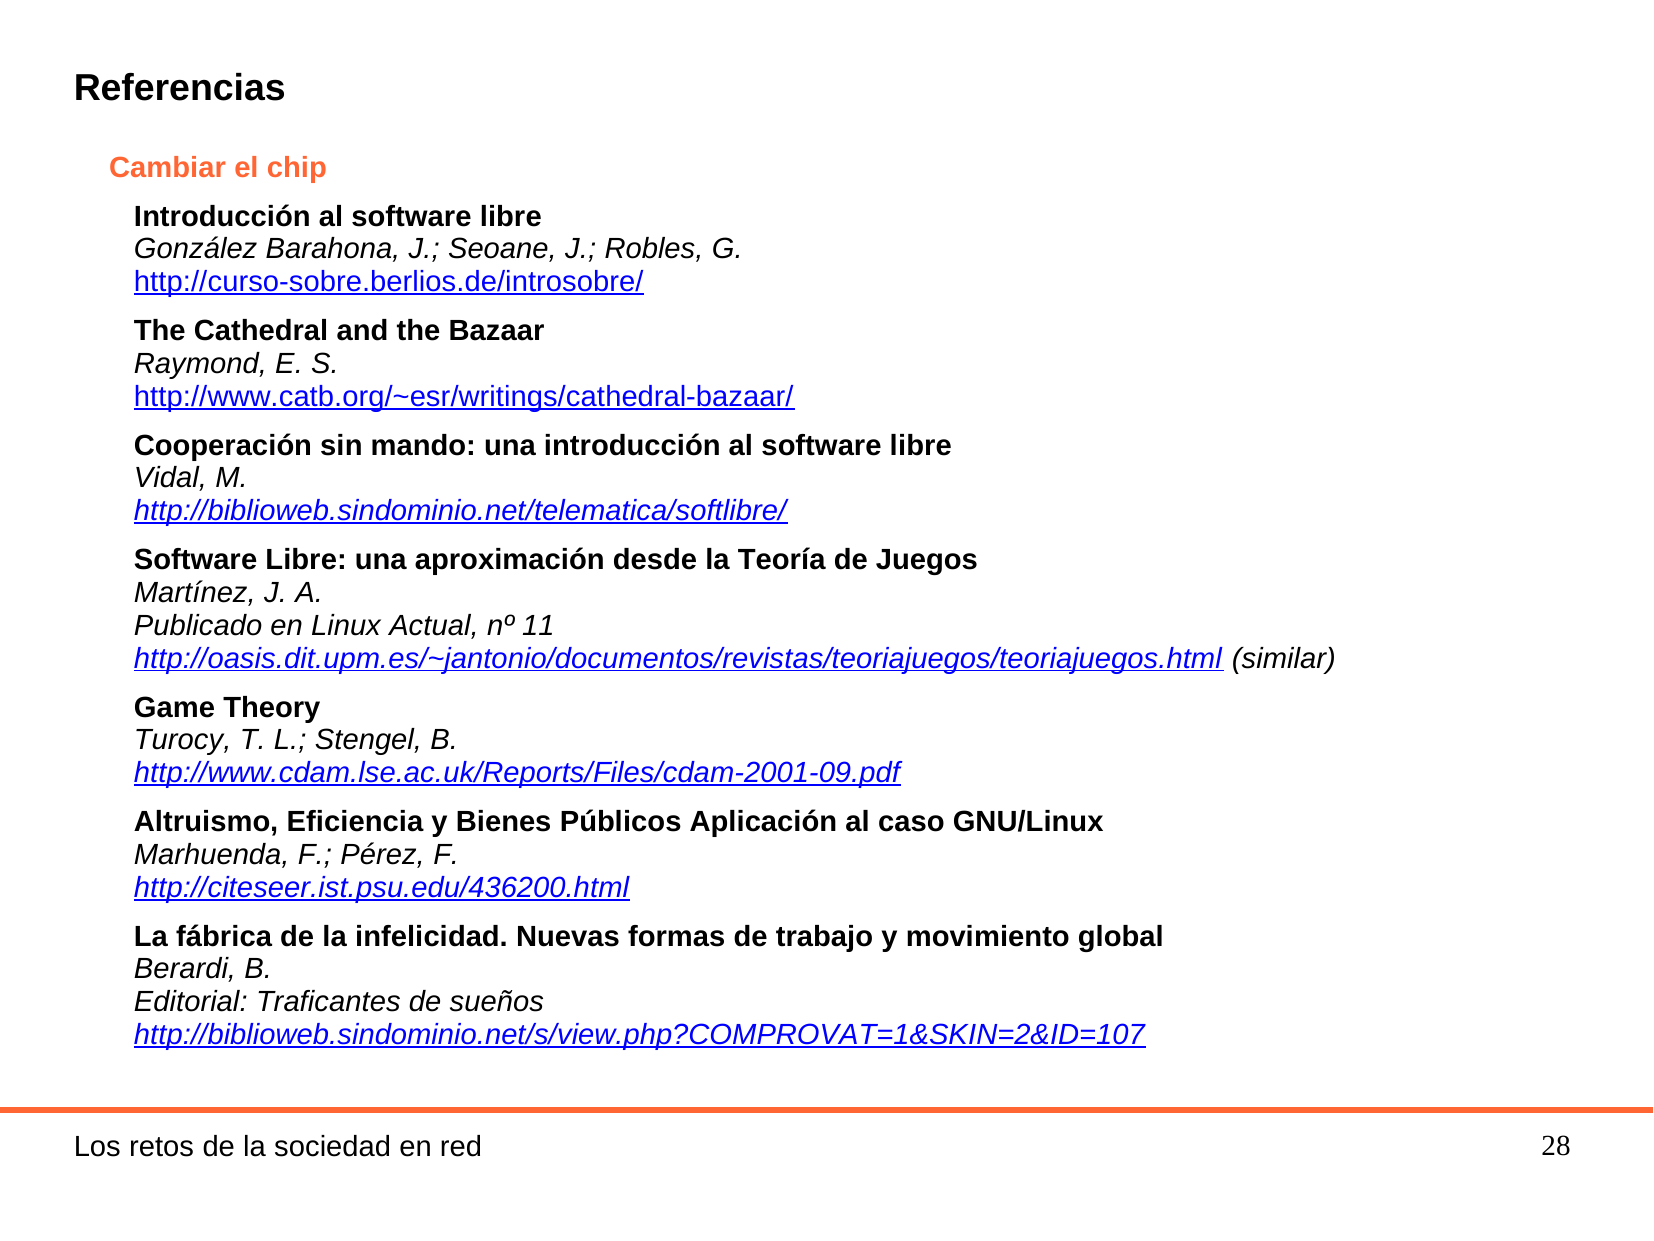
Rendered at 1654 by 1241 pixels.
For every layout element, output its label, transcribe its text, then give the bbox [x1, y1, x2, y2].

text_box Los retos de la sociedad en red [59, 1122, 975, 1172]
text_box Referencias Cambiar el chip Introducción al software libre González Barahona, J.; Seoane, J.; Robles, G. http://curso-sobre.berlios.de/introsobre/ The Cathedral and the Bazaar Raymond, E. S. http://www.catb.org/~esr/writings/cathedral-bazaar/ Cooperación sin mando: una introducción al software libre Vidal, M. http://biblioweb.sindominio.net/telematica/softlibre/ Software Libre: una aproximación desde la Teoría de Juegos Martínez, J. A. Publicado en Linux Actual, nº 11 http://oasis.dit.upm.es/~jantonio/documentos/revistas/teoriajuegos/teoriajuegos.html (similar) Game Theory Turocy, T. L.; Stengel, B. http://www.cdam.lse.ac.uk/Reports/Files/cdam-2001-09.pdf Altruismo, Eficiencia y Bienes Públicos Aplicación al caso GNU/Linux Marhuenda, F.; Pérez, F. http://citeseer.ist.psu.edu/436200.html La fábrica de la infelicidad. Nuevas formas de trabajo y movimiento global Berardi, B. Editorial: Traficantes de sueños http://biblioweb.sindominio.net/s/view.php?COMPROVAT=1&SKIN=2&ID=107 [59, 59, 1595, 1120]
